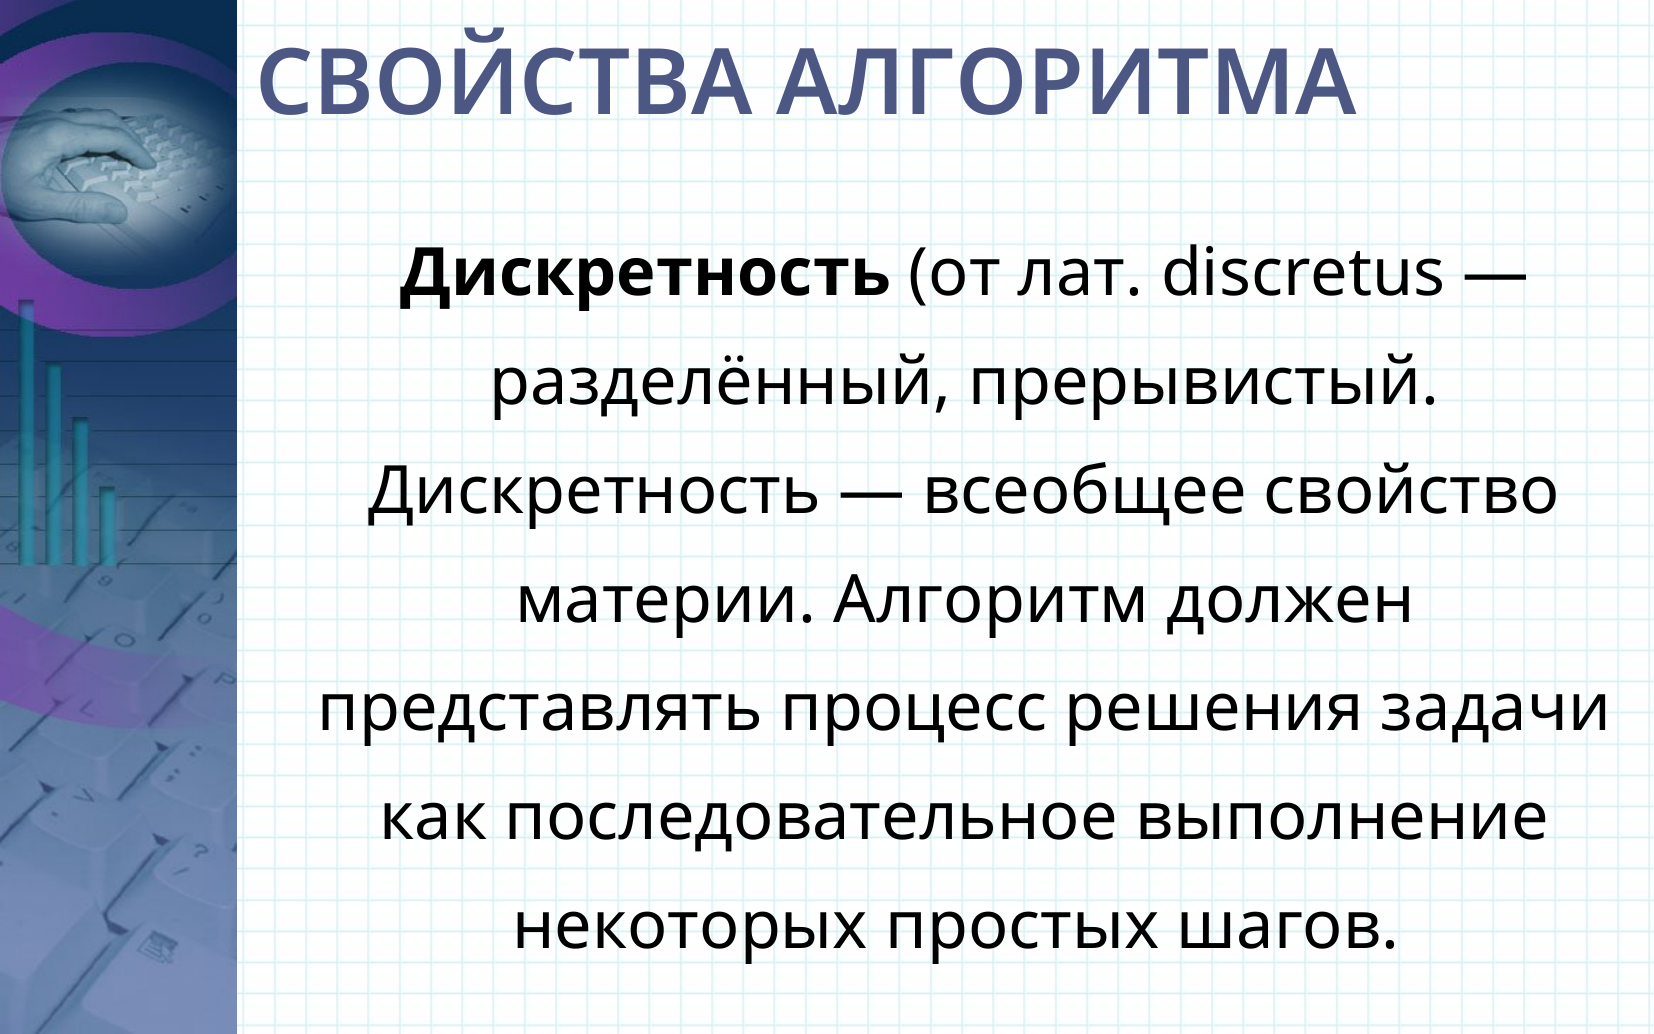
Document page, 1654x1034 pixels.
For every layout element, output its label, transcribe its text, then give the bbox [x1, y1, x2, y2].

title СВОЙСТВА АЛГОРИТМА [254, 0, 1640, 150]
subtitle Дискретность (от лат. discretus — разделённый, прерывистый. Дискретность — всеобщее свойство материи. Алгоритм должен представлять процесс решения задачи как последовательное выполнение некоторых простых шагов. [254, 150, 1640, 1024]
picture [0, 0, 1654, 1034]
